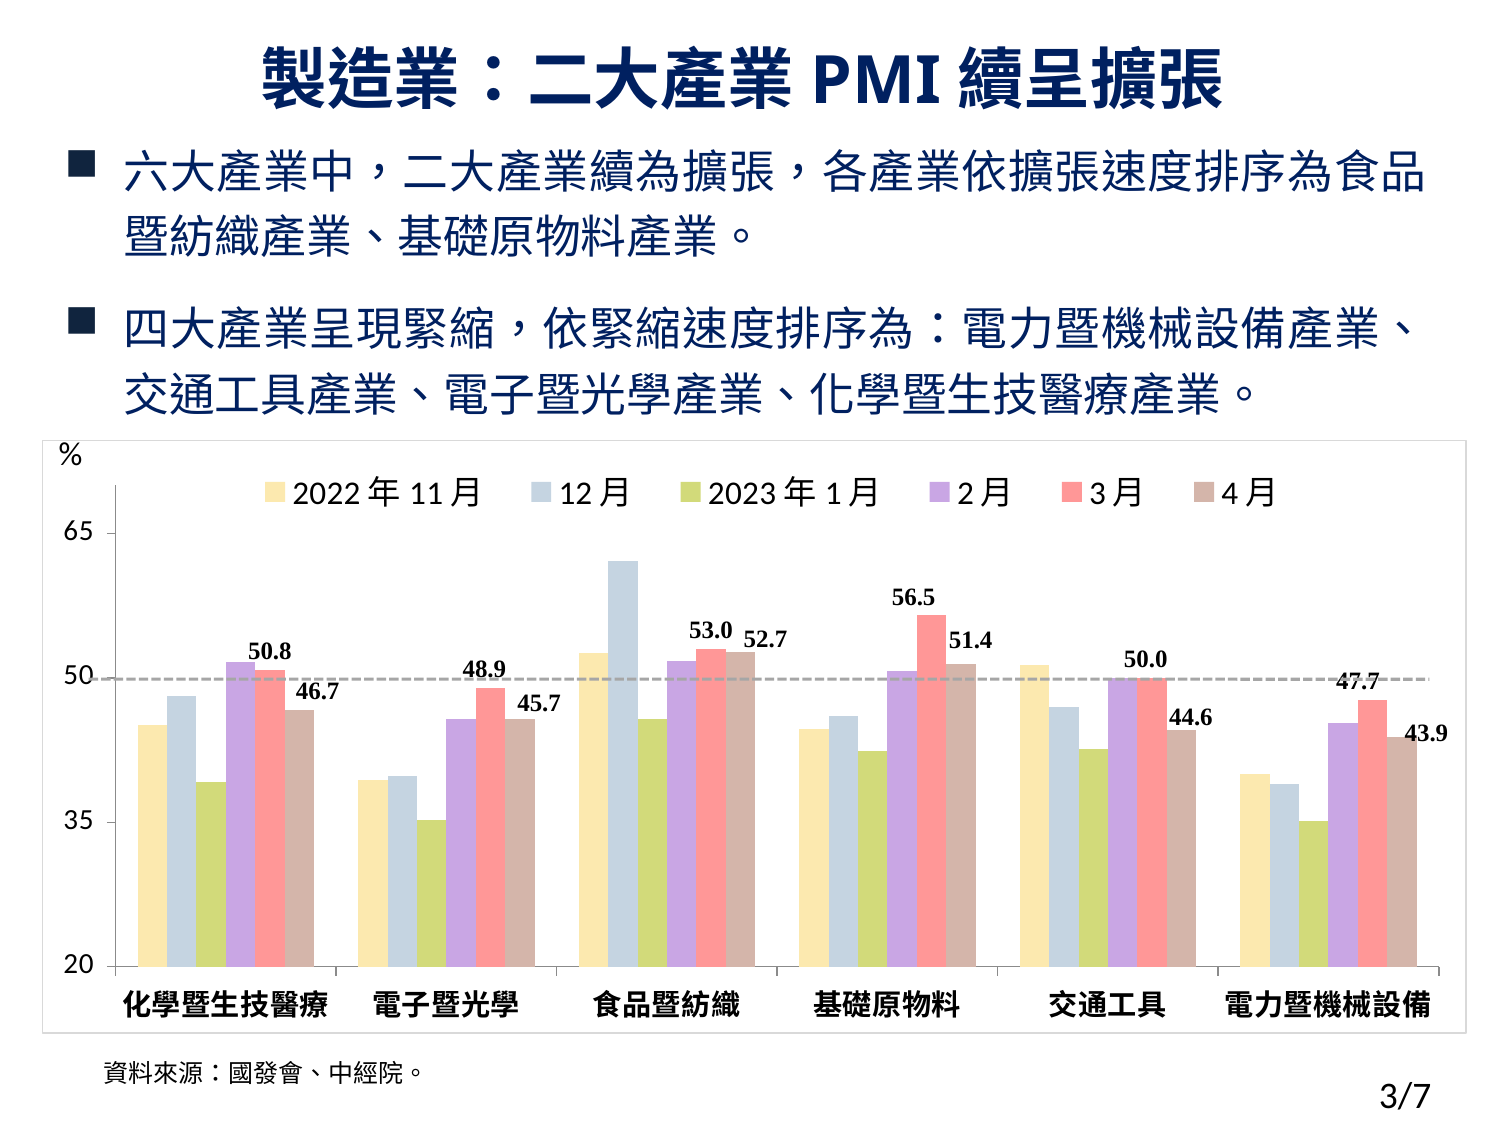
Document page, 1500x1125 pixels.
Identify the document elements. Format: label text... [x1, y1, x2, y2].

chart [41, 439, 1467, 1034]
text_box 資料來源：國發會、中經院。 [88, 1055, 1500, 1096]
title 製造業：二大產業PMI續呈擴張 [0, 0, 1500, 150]
text_box % [43, 425, 139, 480]
text_box 六大產業中，二大產業續為擴張，各產業依擴張速度排序為食品暨紡織產業、基礎原物料產業。 四大產業呈現緊縮，依緊縮速度排序為：電力暨機械設備產業、交通工具產業、電子暨光學產業、化學暨生技醫療產業。 [18, 114, 1460, 453]
